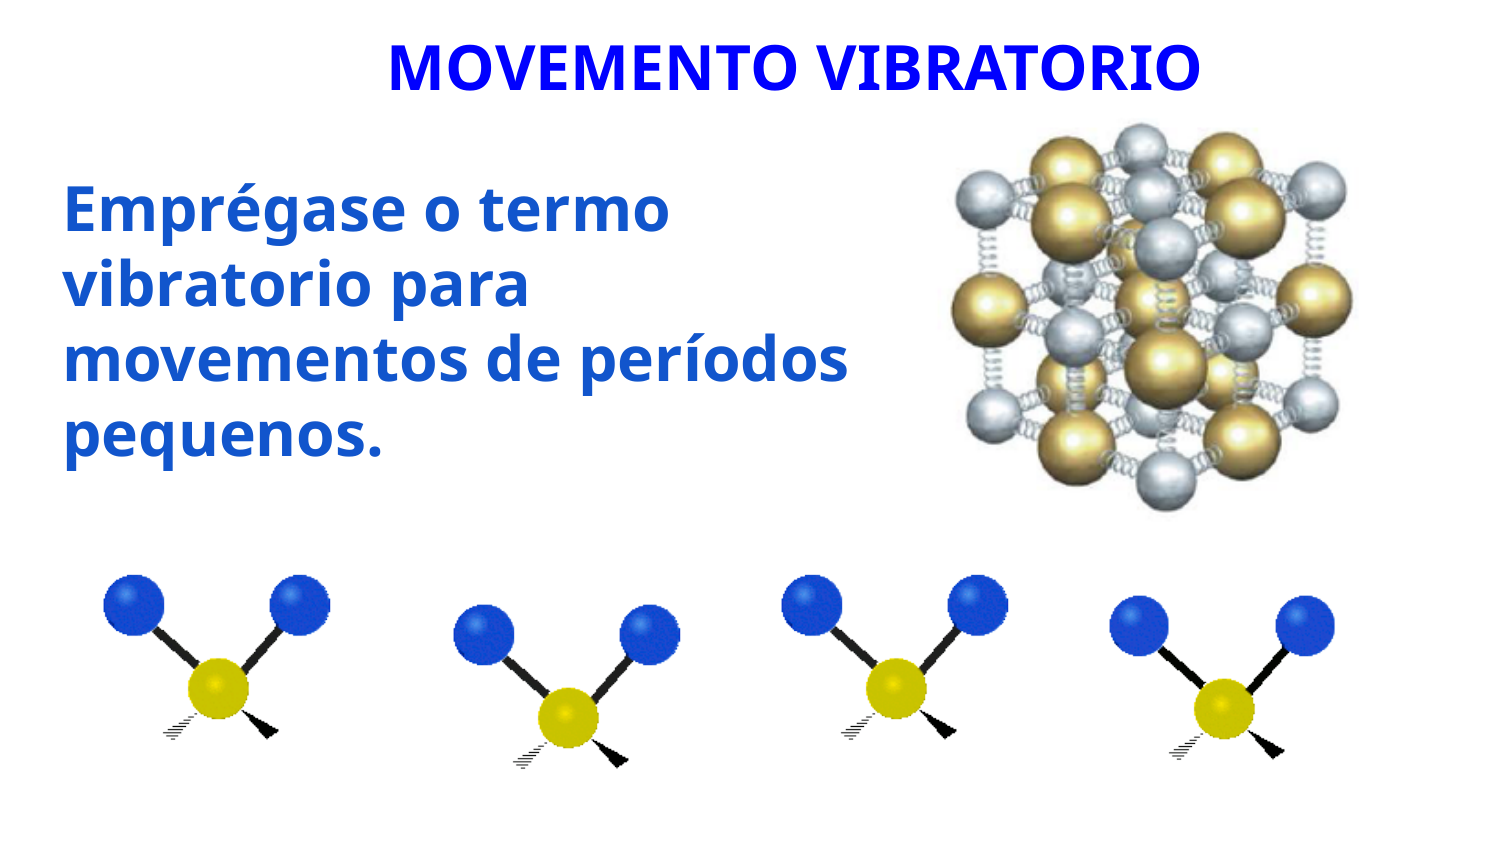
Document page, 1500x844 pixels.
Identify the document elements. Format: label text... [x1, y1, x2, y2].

picture [55, 512, 384, 748]
picture [405, 117, 1410, 777]
text_box Emprégase o termo vibratorio para movementos de períodos pequenos. [47, 146, 950, 492]
text_box MOVEMENTO VIBRATORIO [222, 12, 1368, 118]
